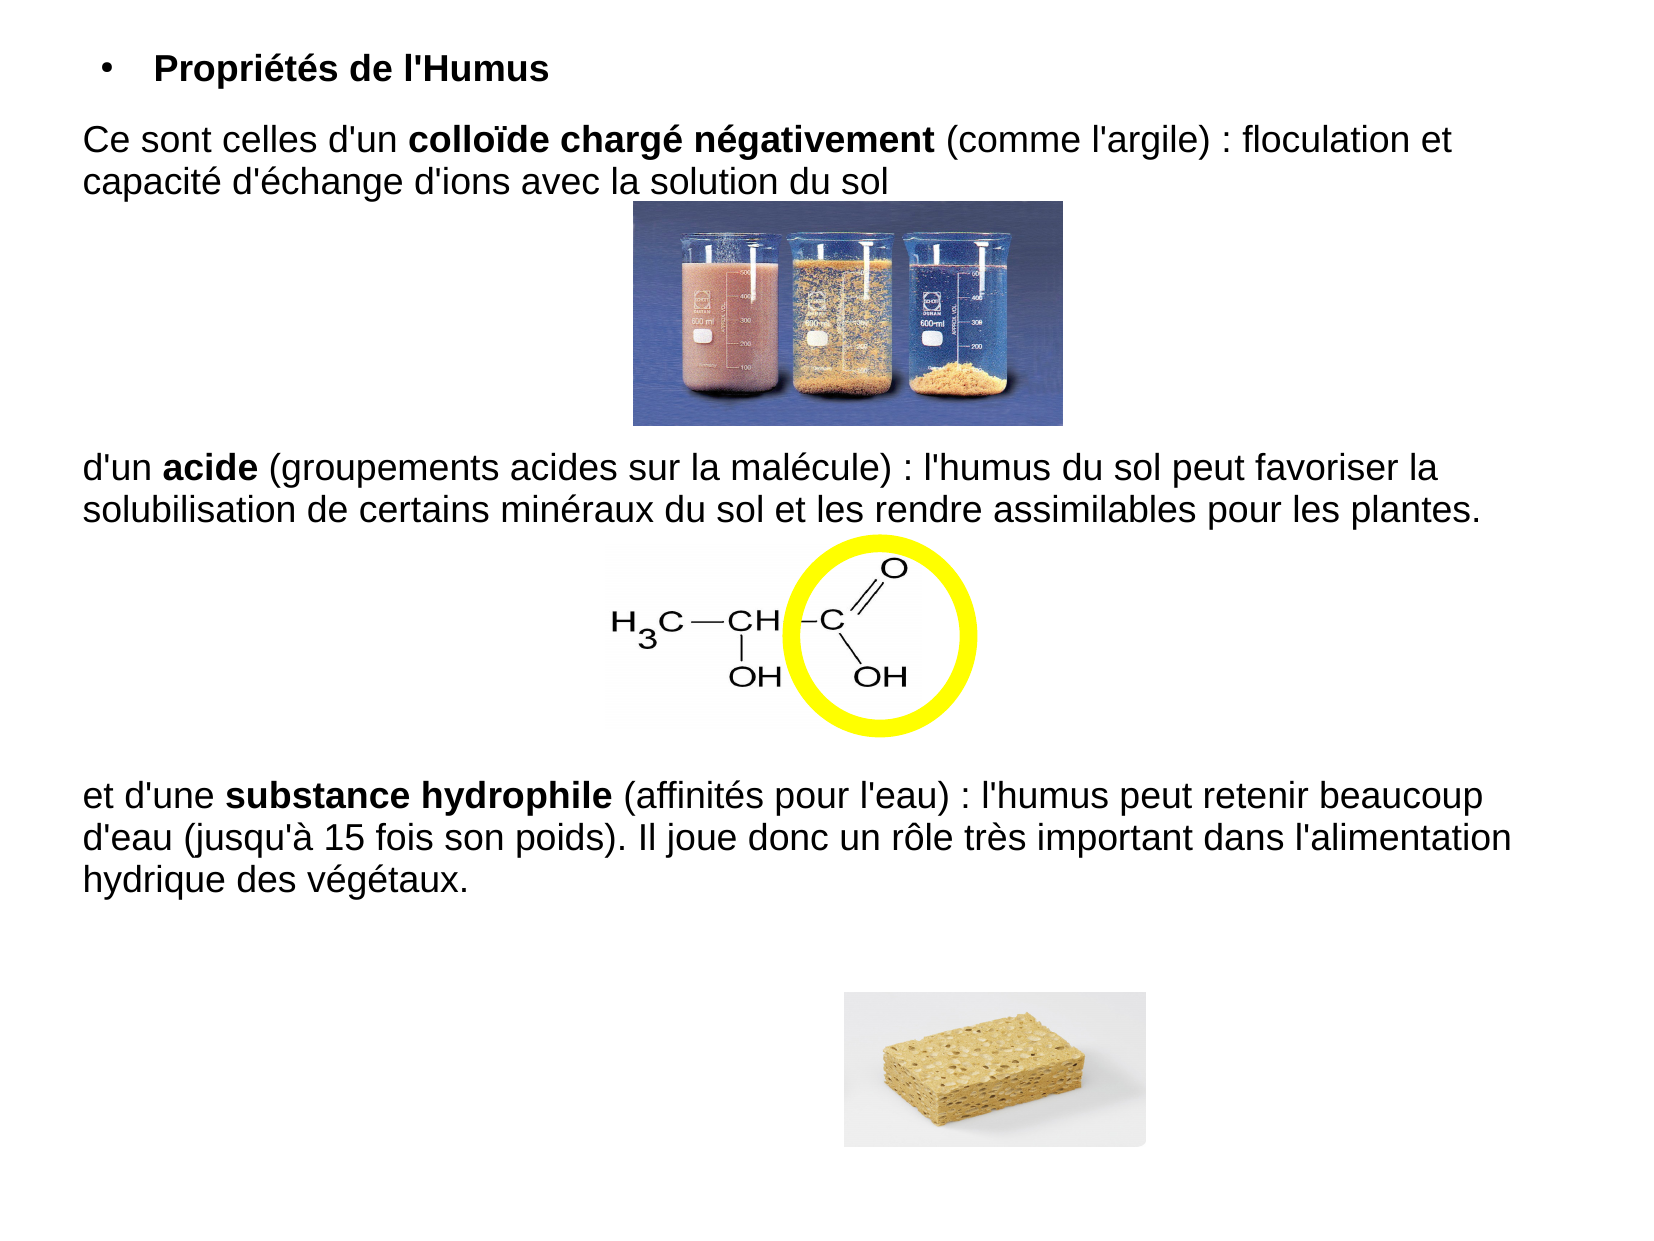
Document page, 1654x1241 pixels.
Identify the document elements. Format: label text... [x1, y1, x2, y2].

picture [801, 553, 922, 719]
picture [605, 543, 838, 729]
picture [844, 992, 1146, 1147]
picture [633, 201, 1063, 426]
list Propriétés de l'Humus Ce sont celles d'un colloïde chargé négativement (comme l'argile) : floculation et capacité d'échange d'ions avec la solution du sol d'un acide (groupements acides sur la malécule) : l'humus du sol peut favoriser la solubilisation de certains minéraux du sol et les rendre assimilables pour les plantes. et d'une substance hydrophile (affinités pour l'eau) : l'humus peut retenir beaucoup d'eau (jusqu'à 15 fois son poids). Il joue donc un rôle très important dans l'alimentation hydrique des végétaux. [82, 47, 1538, 1010]
